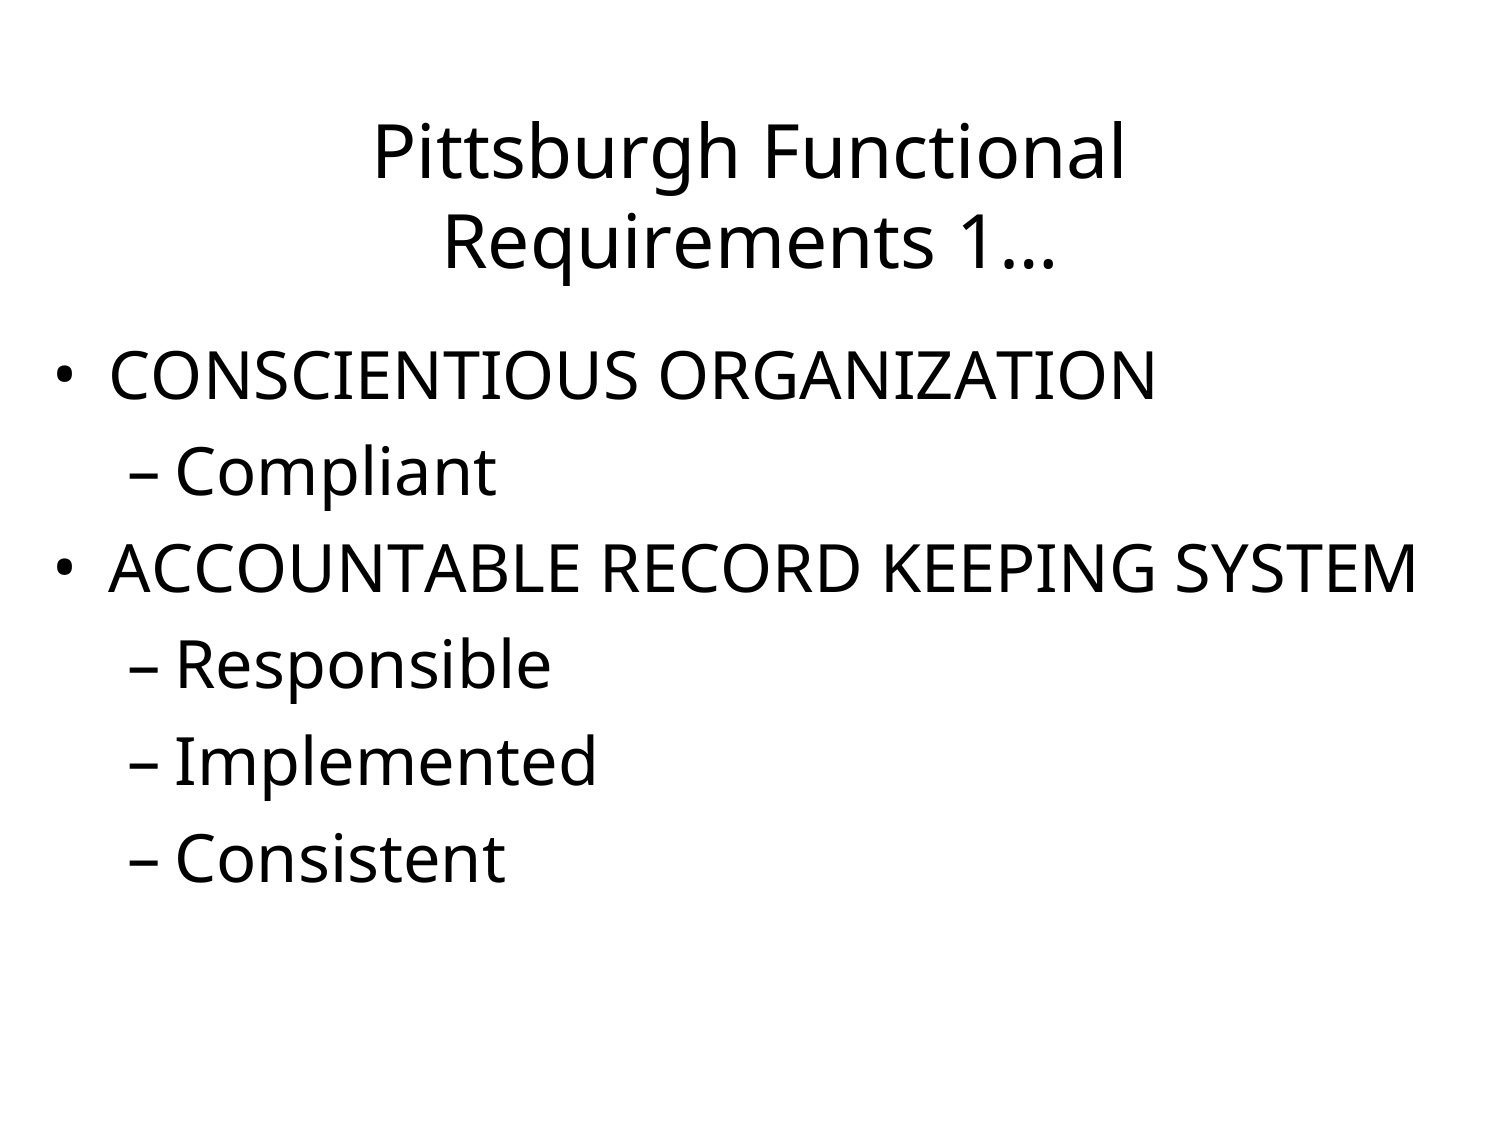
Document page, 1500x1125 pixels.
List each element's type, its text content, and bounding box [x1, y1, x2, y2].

title Pittsburgh Functional Requirements 1… [112, 96, 1388, 292]
list CONSCIENTIOUS ORGANIZATION Compliant ACCOUNTABLE RECORD KEEPING SYSTEM Responsible Implemented Consistent [37, 324, 1450, 1076]
